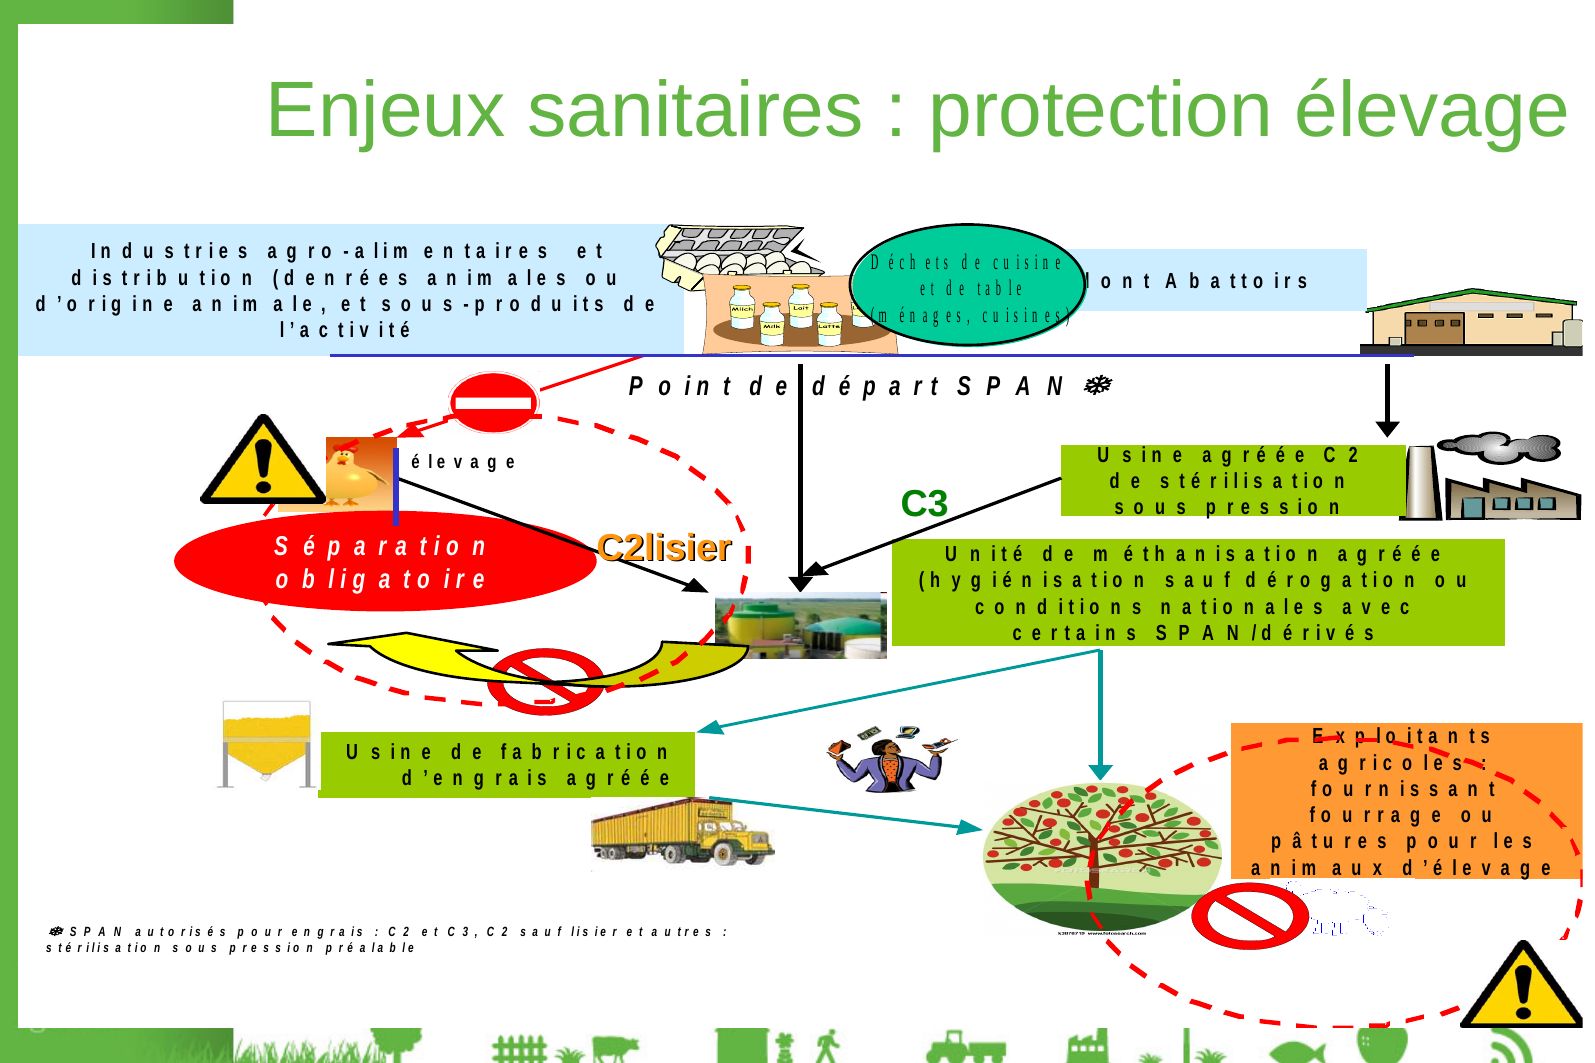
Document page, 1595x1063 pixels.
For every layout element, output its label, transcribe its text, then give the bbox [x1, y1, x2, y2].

text_box C3 [885, 474, 964, 533]
picture [0, 0, 1595, 1063]
text_box C2lisier [581, 518, 759, 577]
title Enjeux sanitaires : protection élevage [265, 42, 1595, 178]
